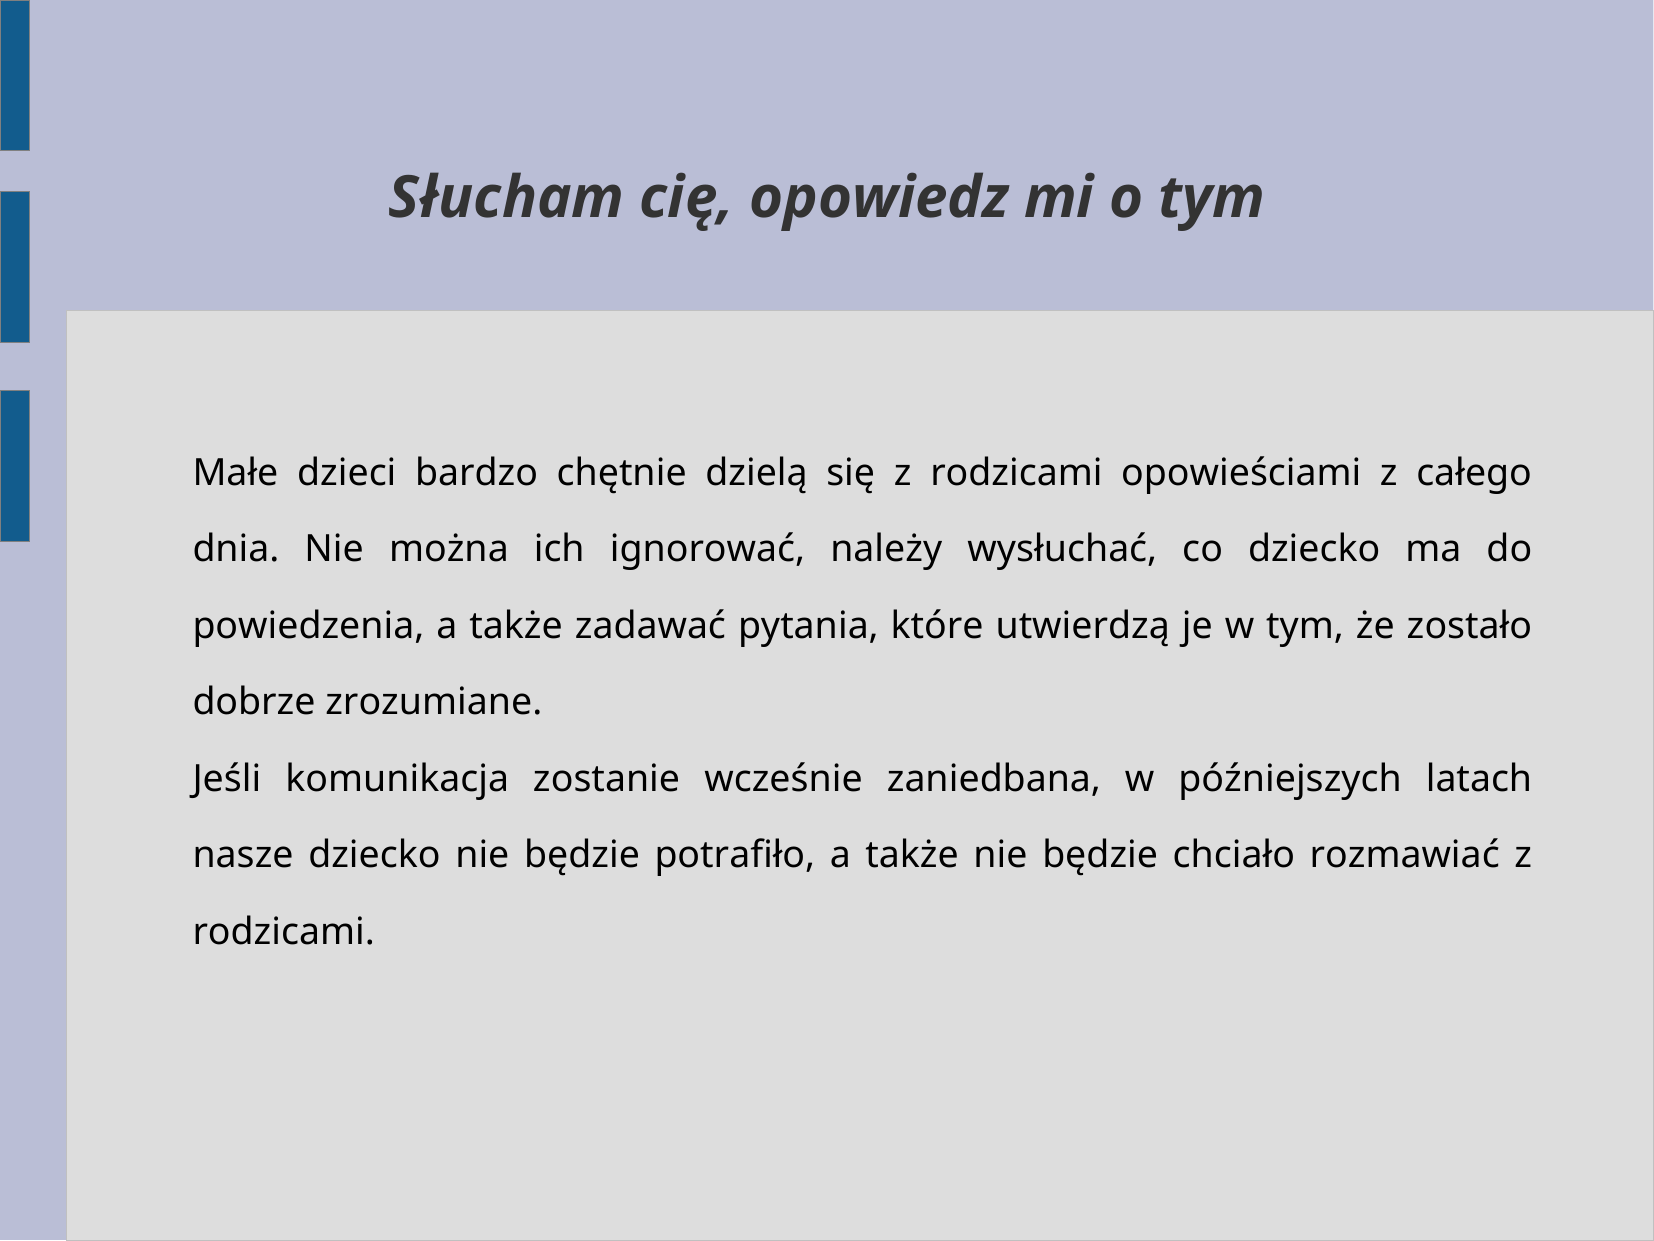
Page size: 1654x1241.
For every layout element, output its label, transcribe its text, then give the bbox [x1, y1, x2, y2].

list Małe dzieci bardzo chętnie dzielą się z rodzicami opowieściami z całego dnia. Nie można ich ignorować, należy wysłuchać, co dziecko ma do powiedzenia, a także zadawać pytania, które utwierdzą je w tym, że zostało dobrze zrozumiane. Jeśli komunikacja zostanie wcześnie zaniedbana, w późniejszych latach nasze dziecko nie będzie potrafiło, a także nie będzie chciało rozmawiać z rodzicami. [121, 344, 1534, 1126]
title Słucham cię, opowiedz mi o tym [121, 91, 1534, 299]
